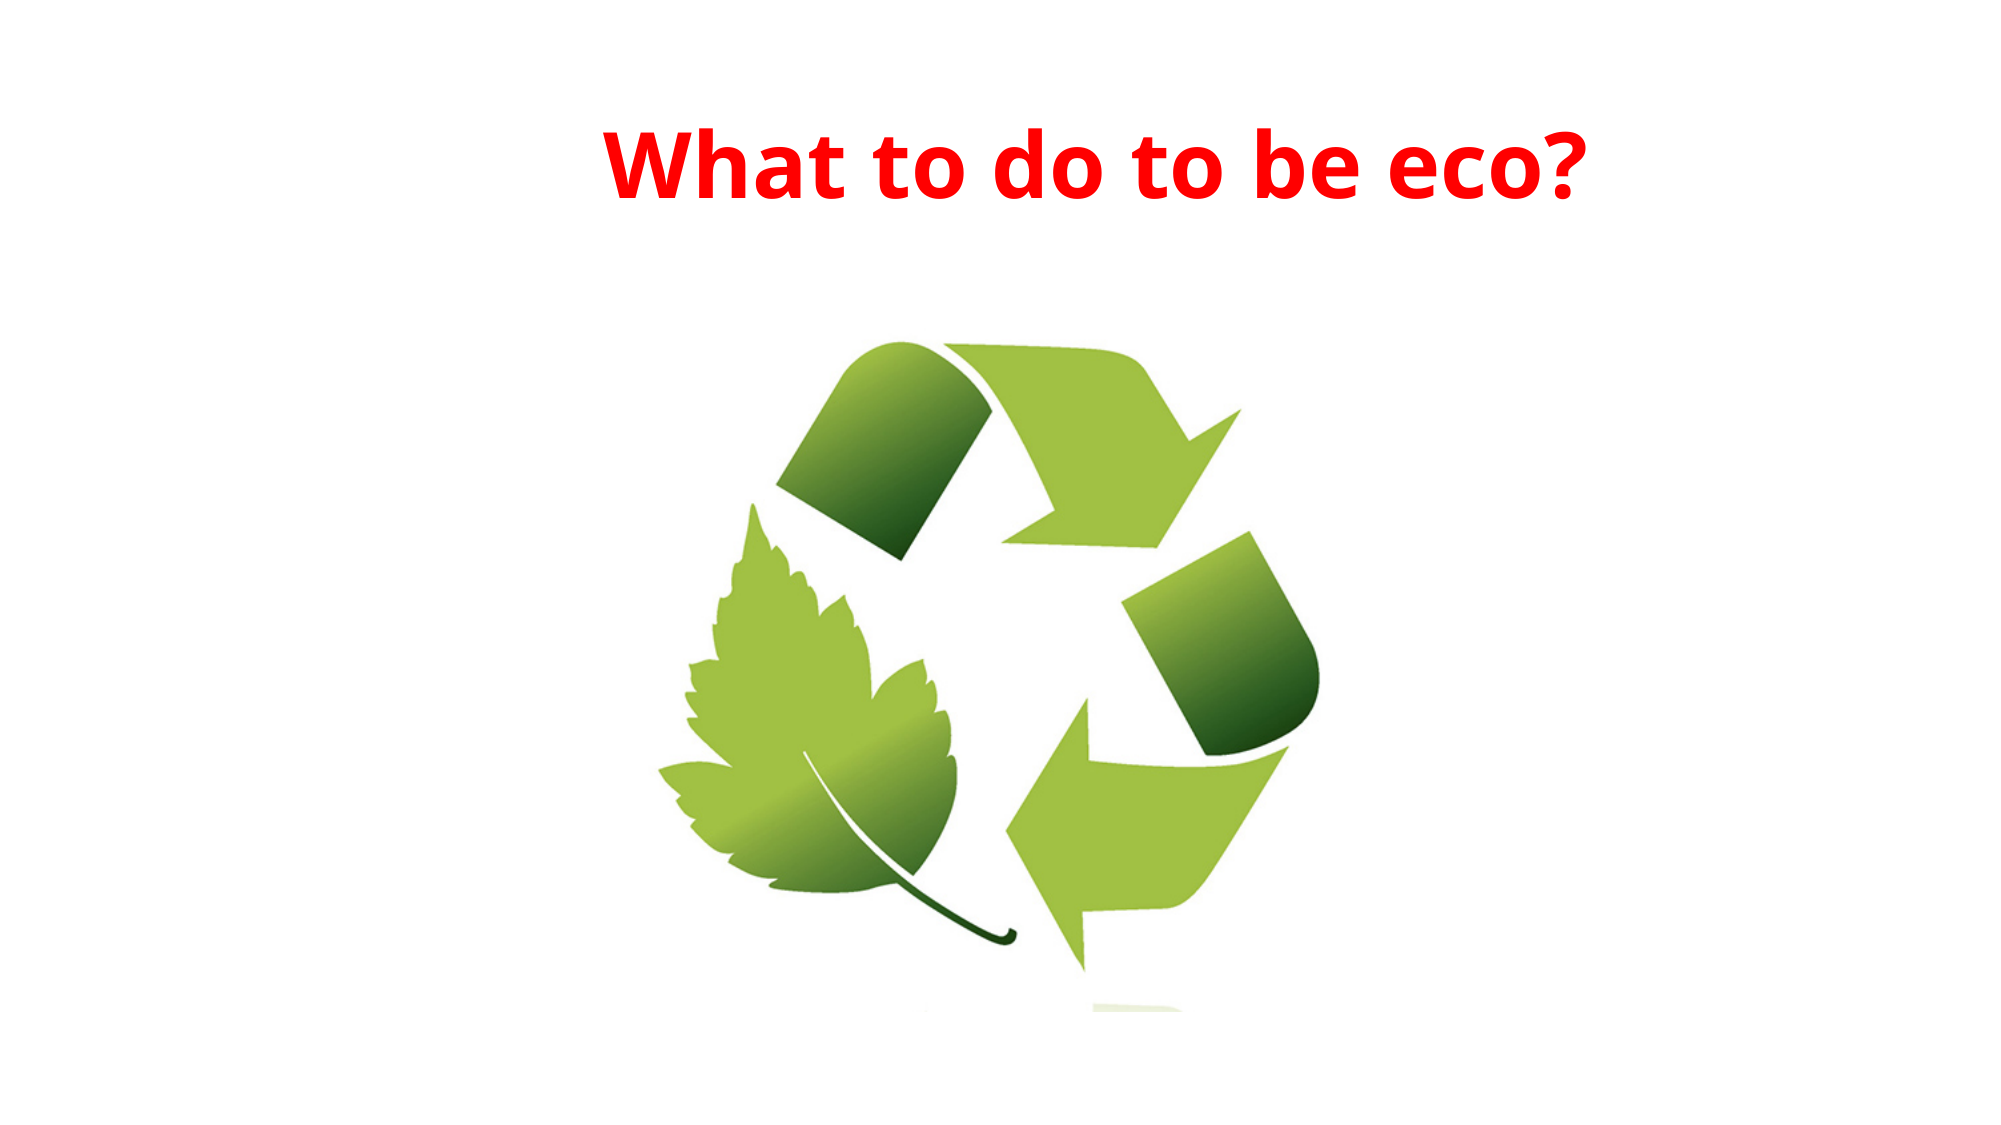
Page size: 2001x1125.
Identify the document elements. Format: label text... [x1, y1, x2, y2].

picture [585, 297, 1384, 1012]
title What to do to be eco? [137, 59, 1863, 278]
